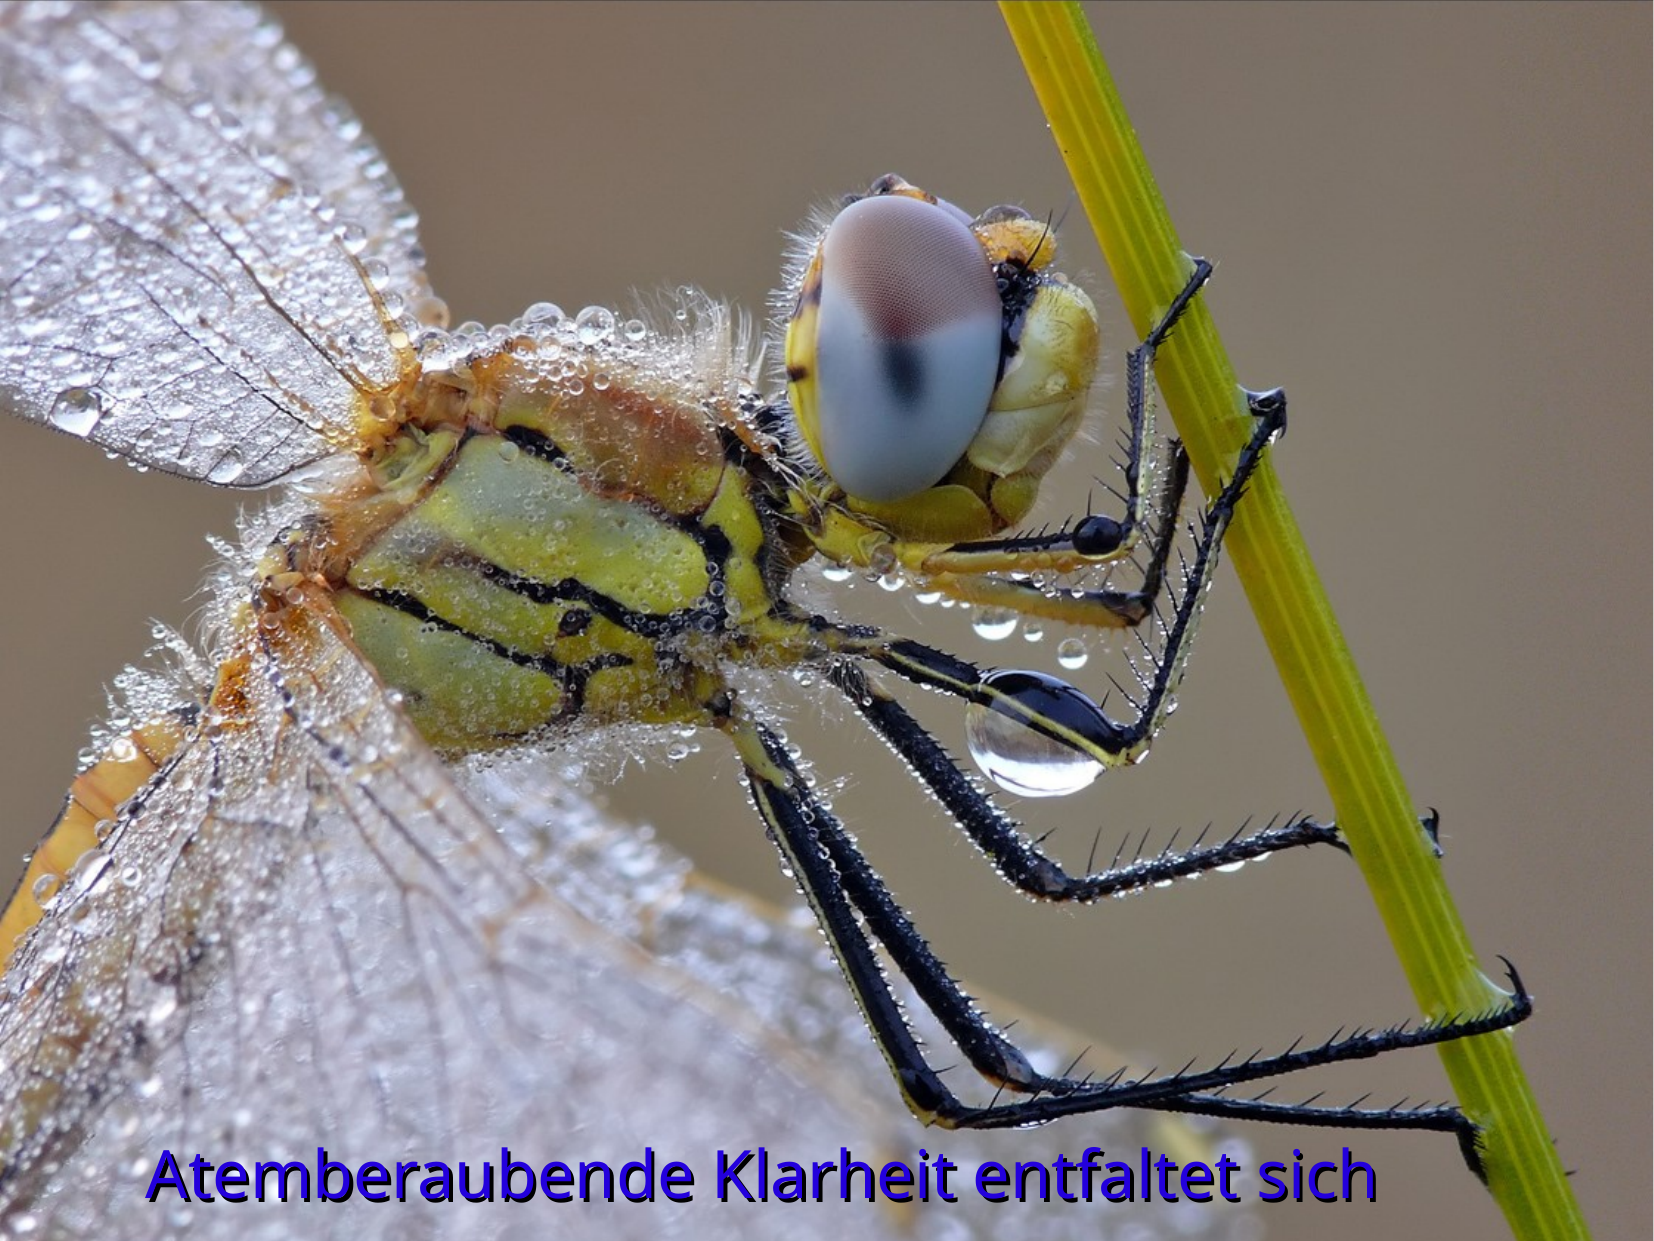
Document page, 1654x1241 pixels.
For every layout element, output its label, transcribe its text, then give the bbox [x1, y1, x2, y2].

picture [0, 0, 1654, 1241]
subtitle Atemberaubende Klarheit entfaltet sich [18, 1092, 1507, 1241]
